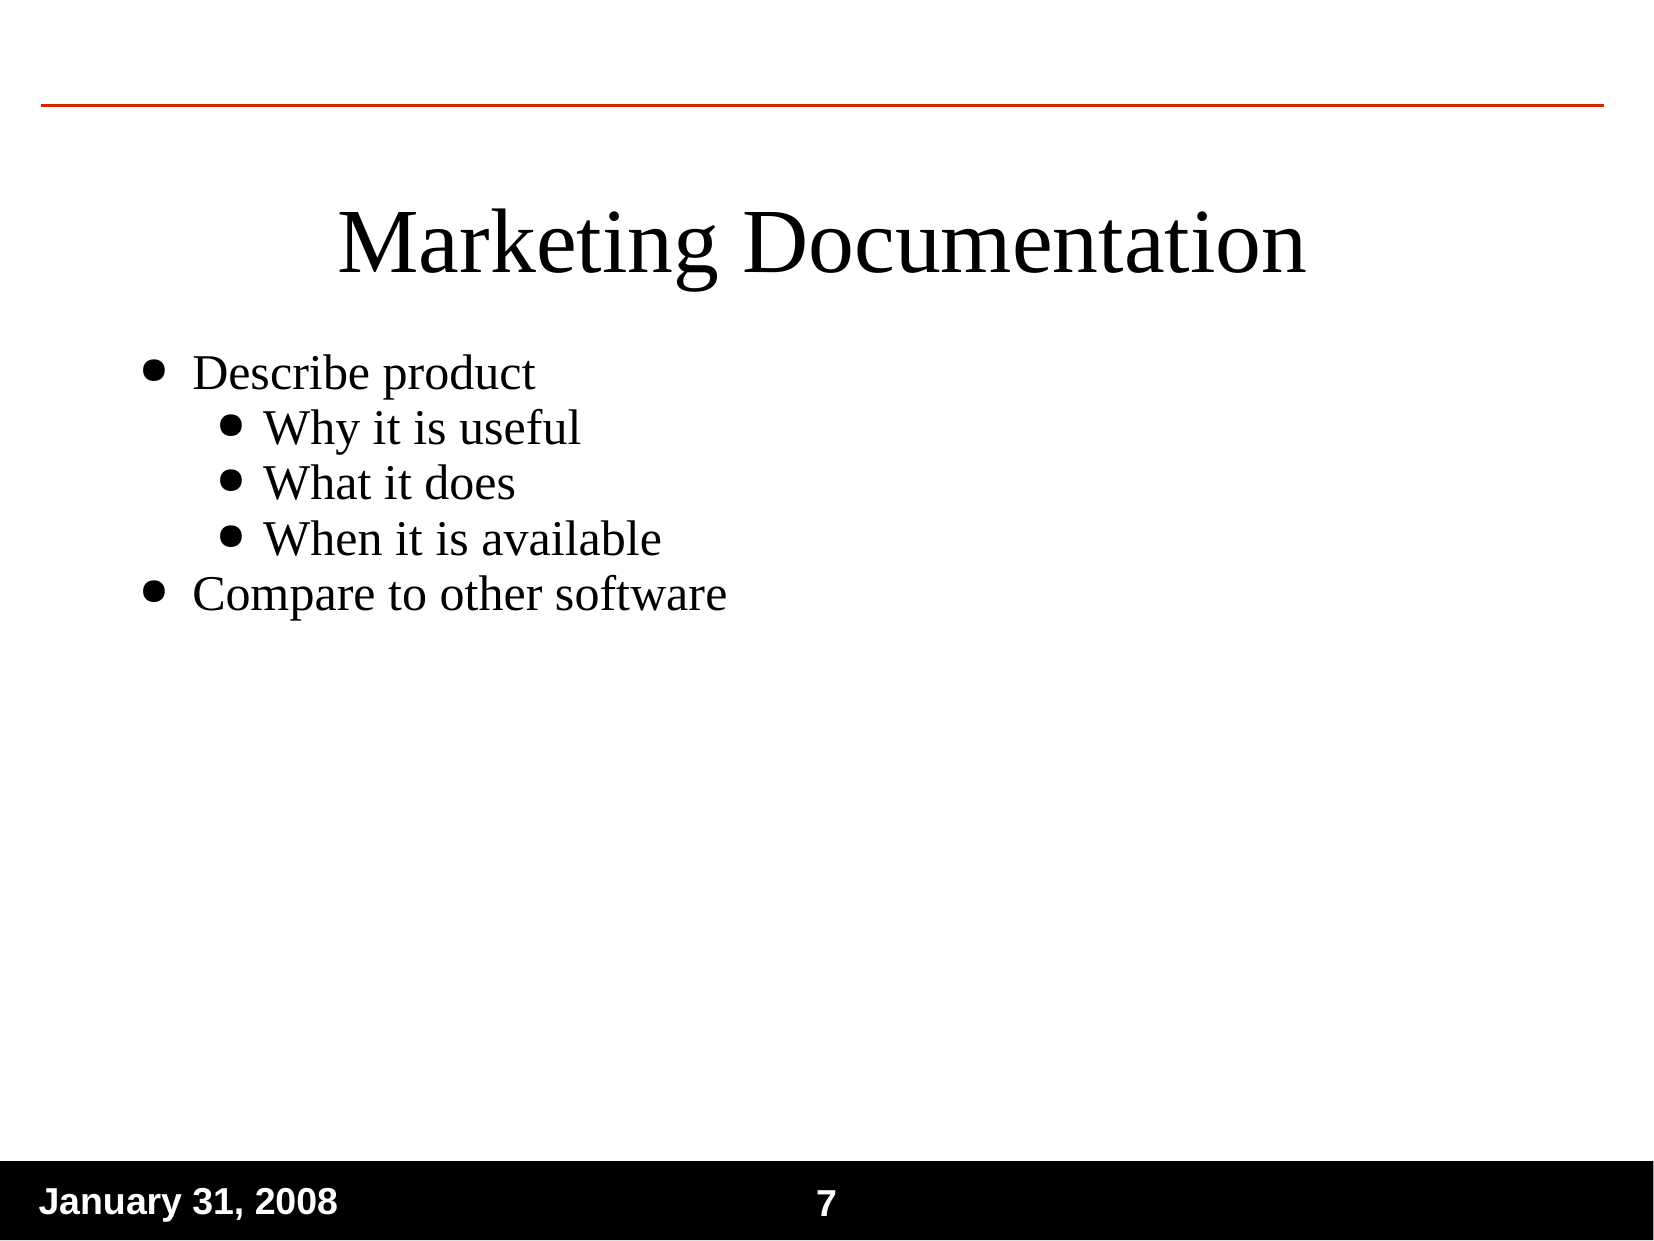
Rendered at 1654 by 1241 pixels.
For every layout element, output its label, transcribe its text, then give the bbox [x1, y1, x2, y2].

list Describe product Why it is useful What it does When it is available Compare to other software [121, 344, 1534, 1127]
title Marketing Documentation [117, 137, 1530, 346]
